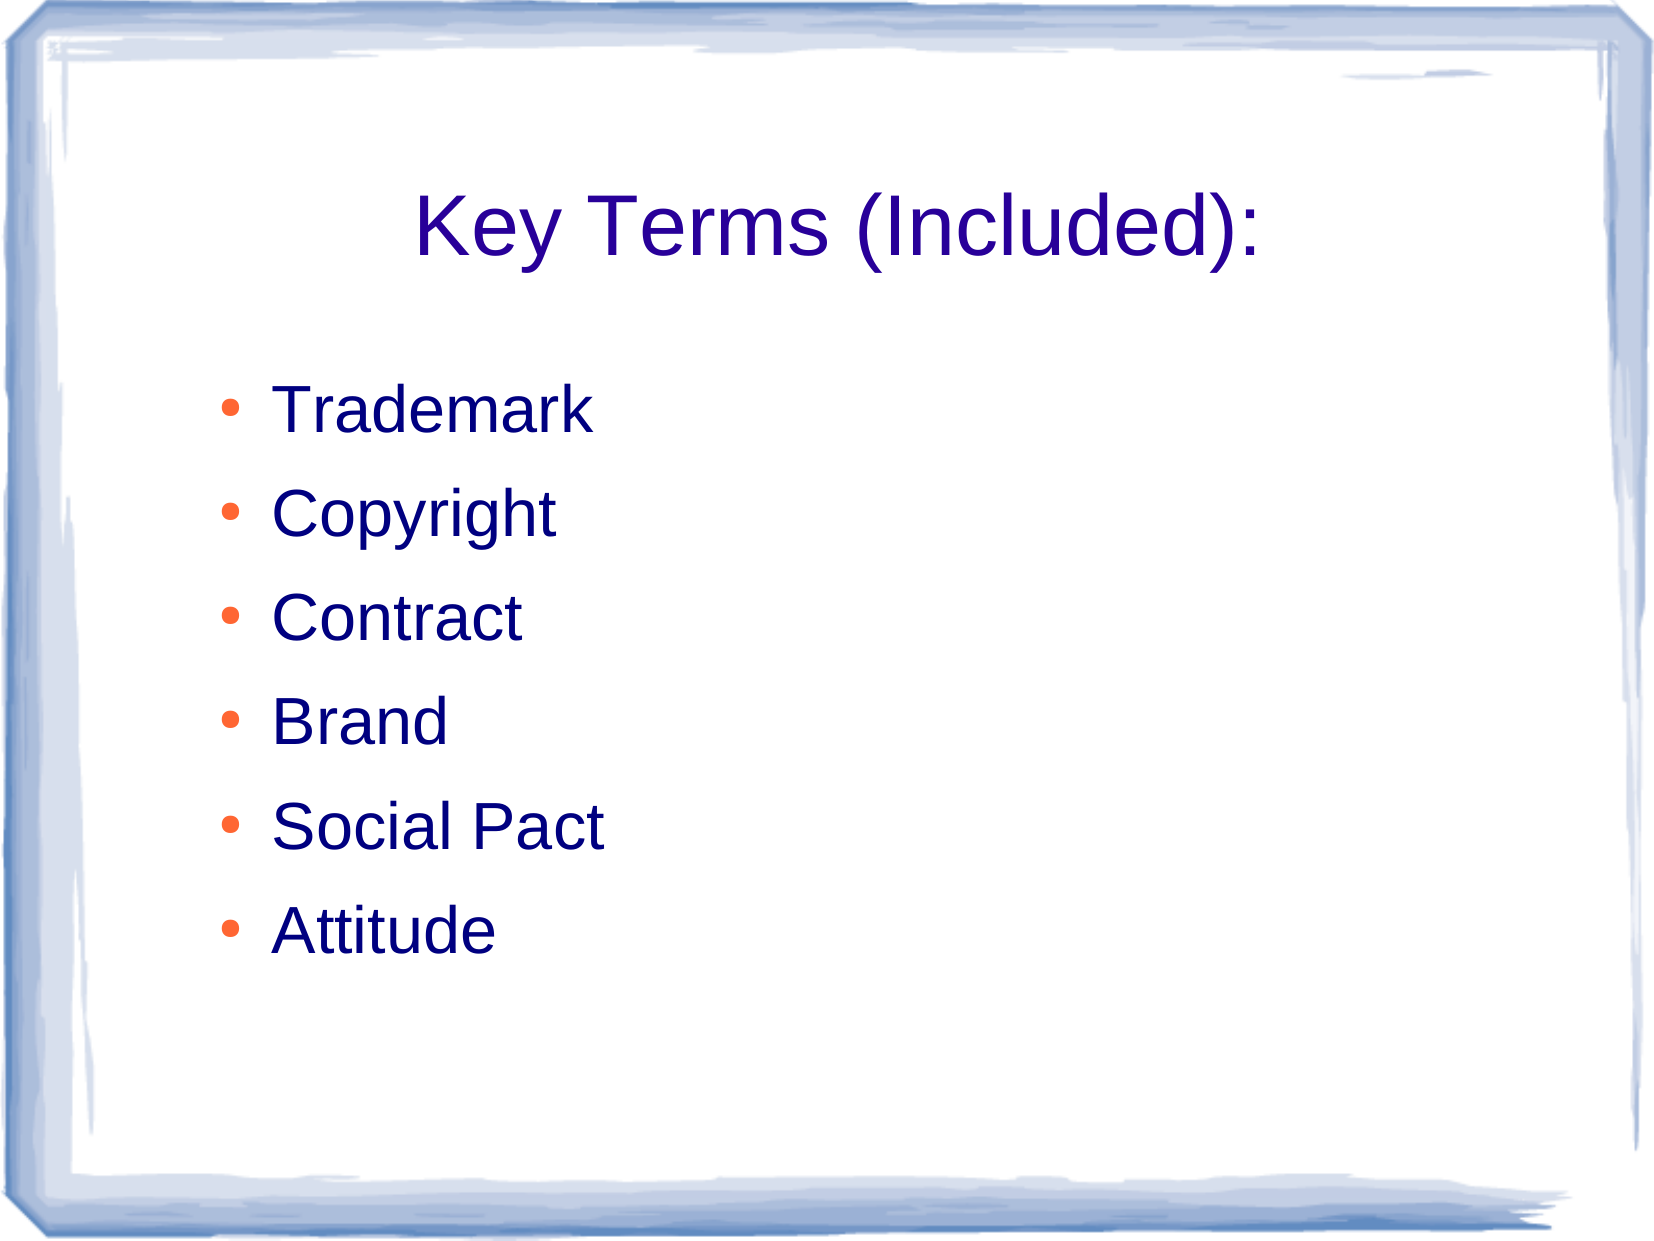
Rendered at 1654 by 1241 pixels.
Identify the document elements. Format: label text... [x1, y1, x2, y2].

picture [0, 0, 1654, 1241]
list Trademark Copyright Contract Brand Social Pact Attitude [200, 372, 1654, 1052]
title Key Terms (Included): [94, 122, 1583, 330]
